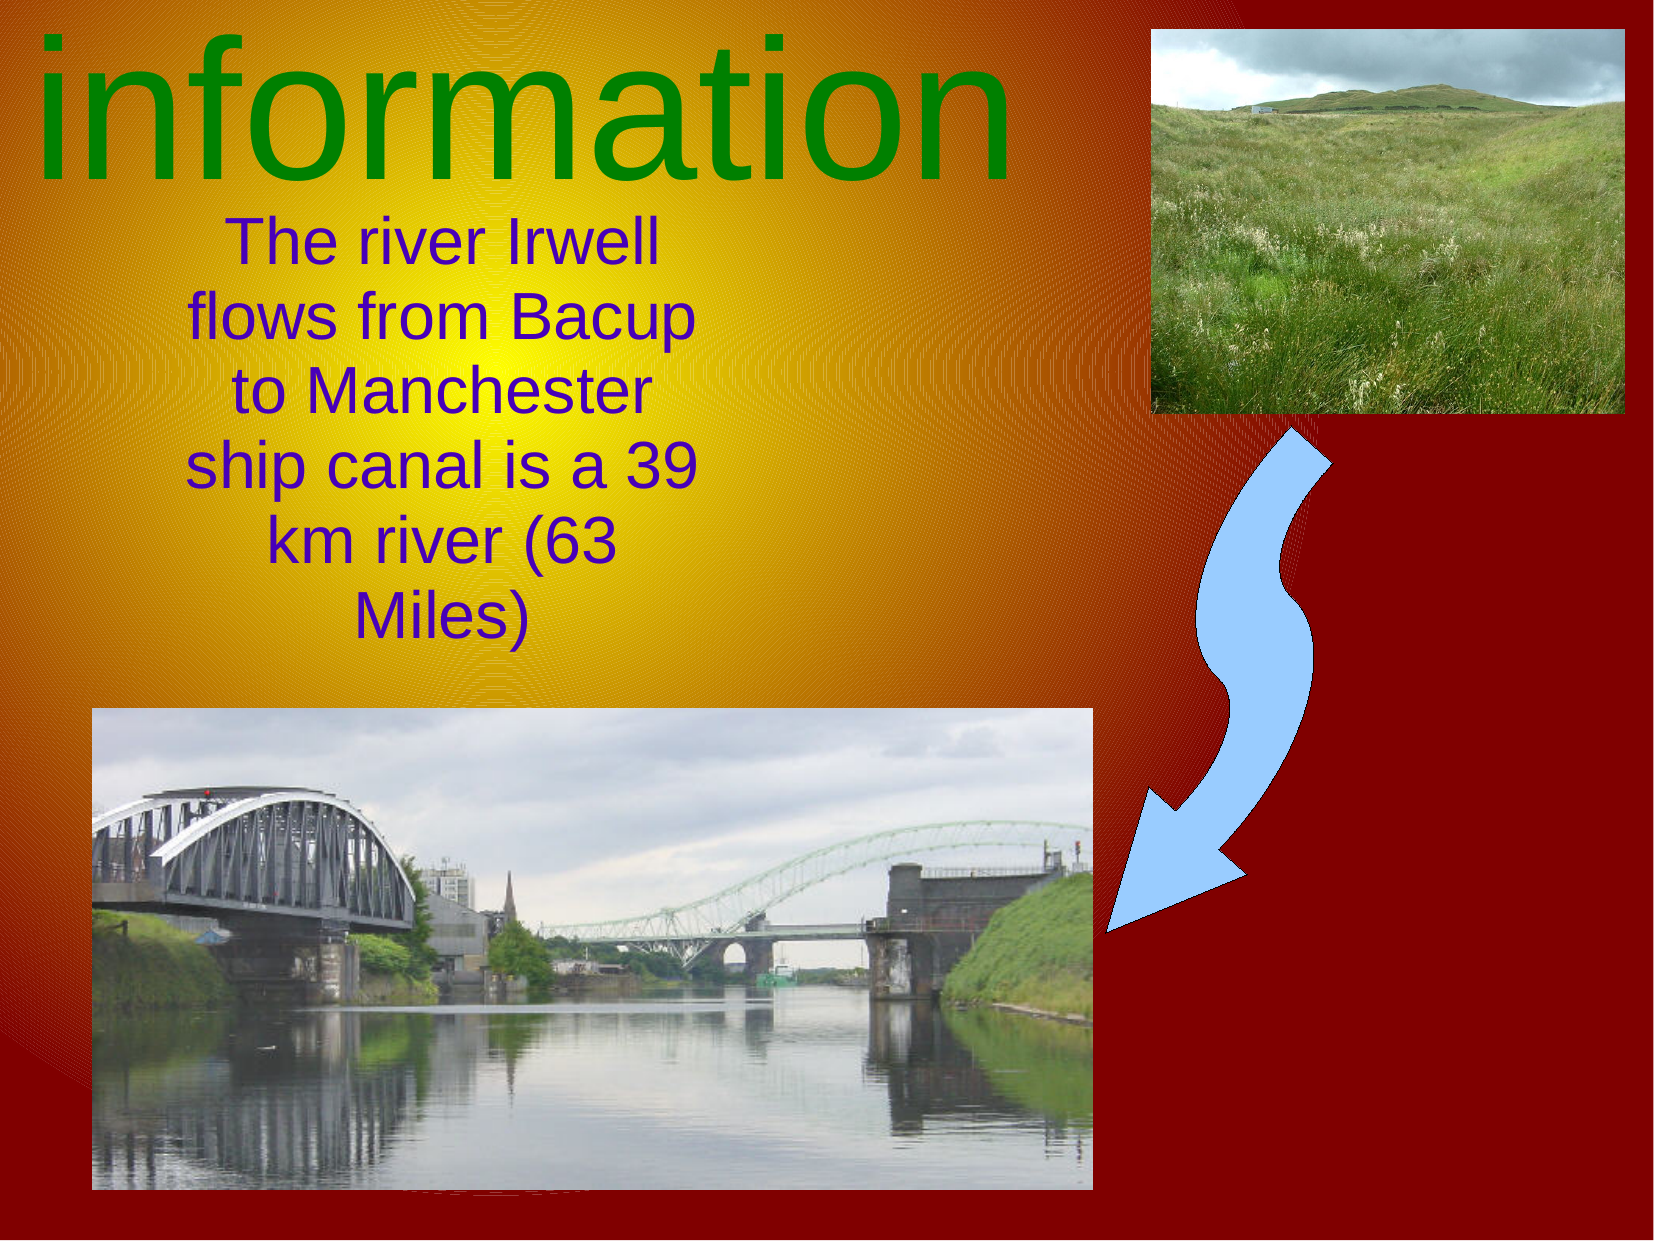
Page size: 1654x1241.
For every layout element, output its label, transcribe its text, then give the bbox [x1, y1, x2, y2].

text_box [1105, 425, 1334, 934]
subtitle The river Irwell flows from Bacup to Manchester ship canal is a 39 km river (63 Miles) [177, 118, 709, 708]
picture [92, 708, 1093, 1190]
title information [0, 0, 1093, 325]
picture [1151, 29, 1625, 414]
